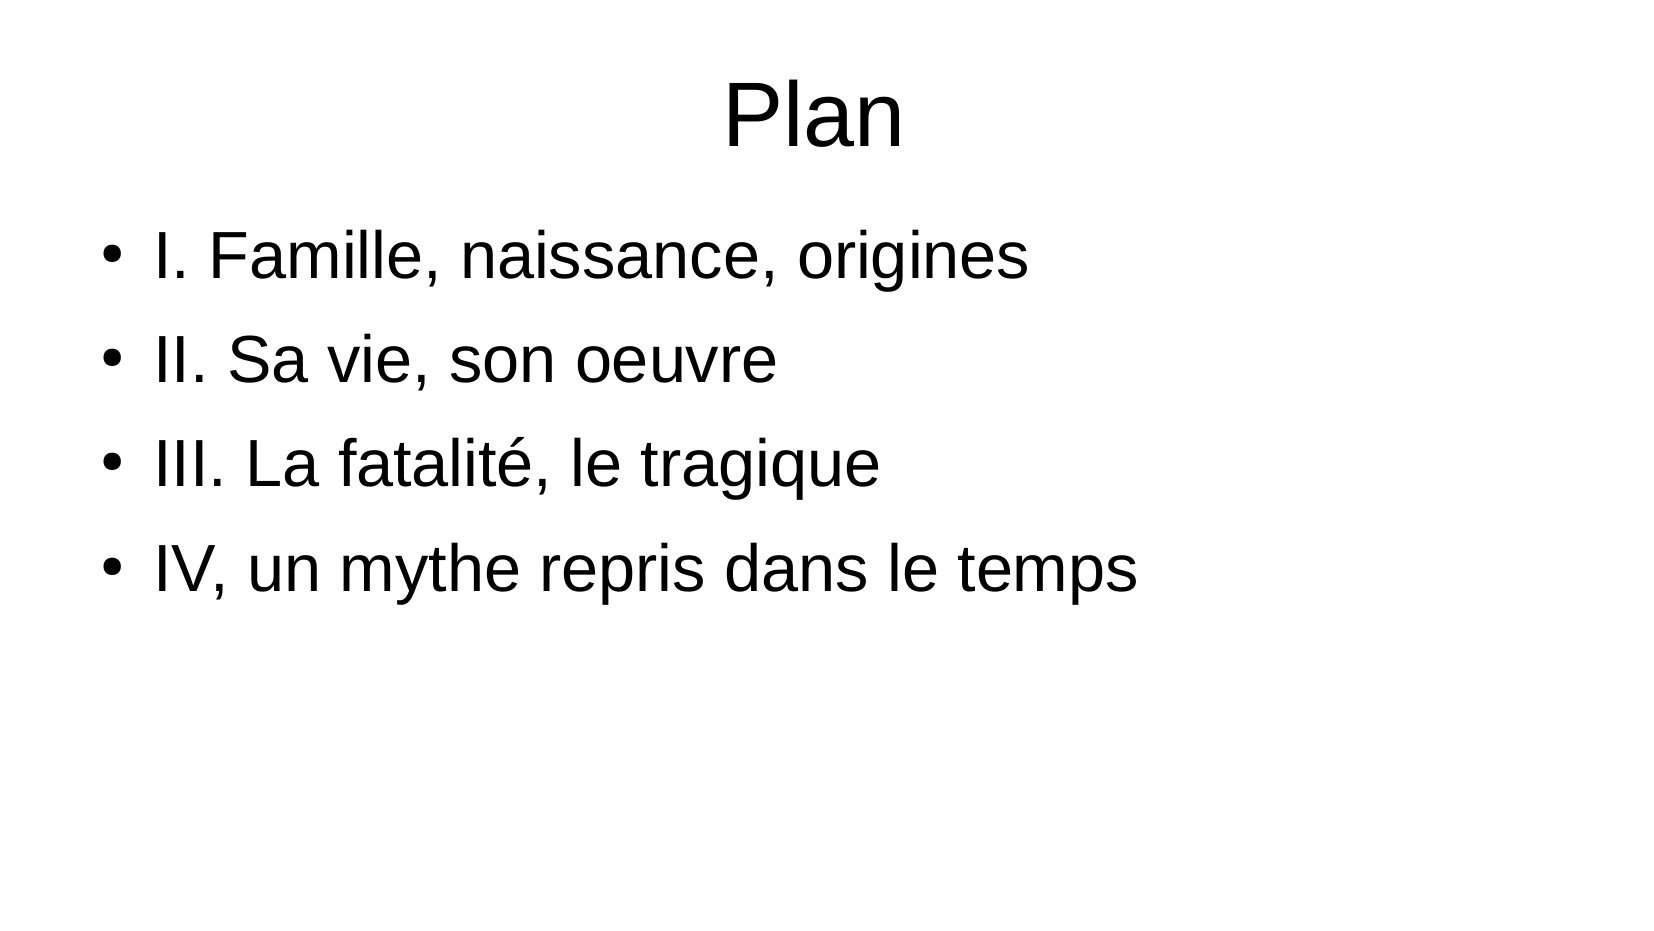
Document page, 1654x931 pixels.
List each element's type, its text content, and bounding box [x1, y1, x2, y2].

list I. Famille, naissance, origines II. Sa vie, son oeuvre III. La fatalité, le tragique IV, un mythe repris dans le temps [82, 217, 1571, 758]
title Plan [82, 37, 1571, 193]
